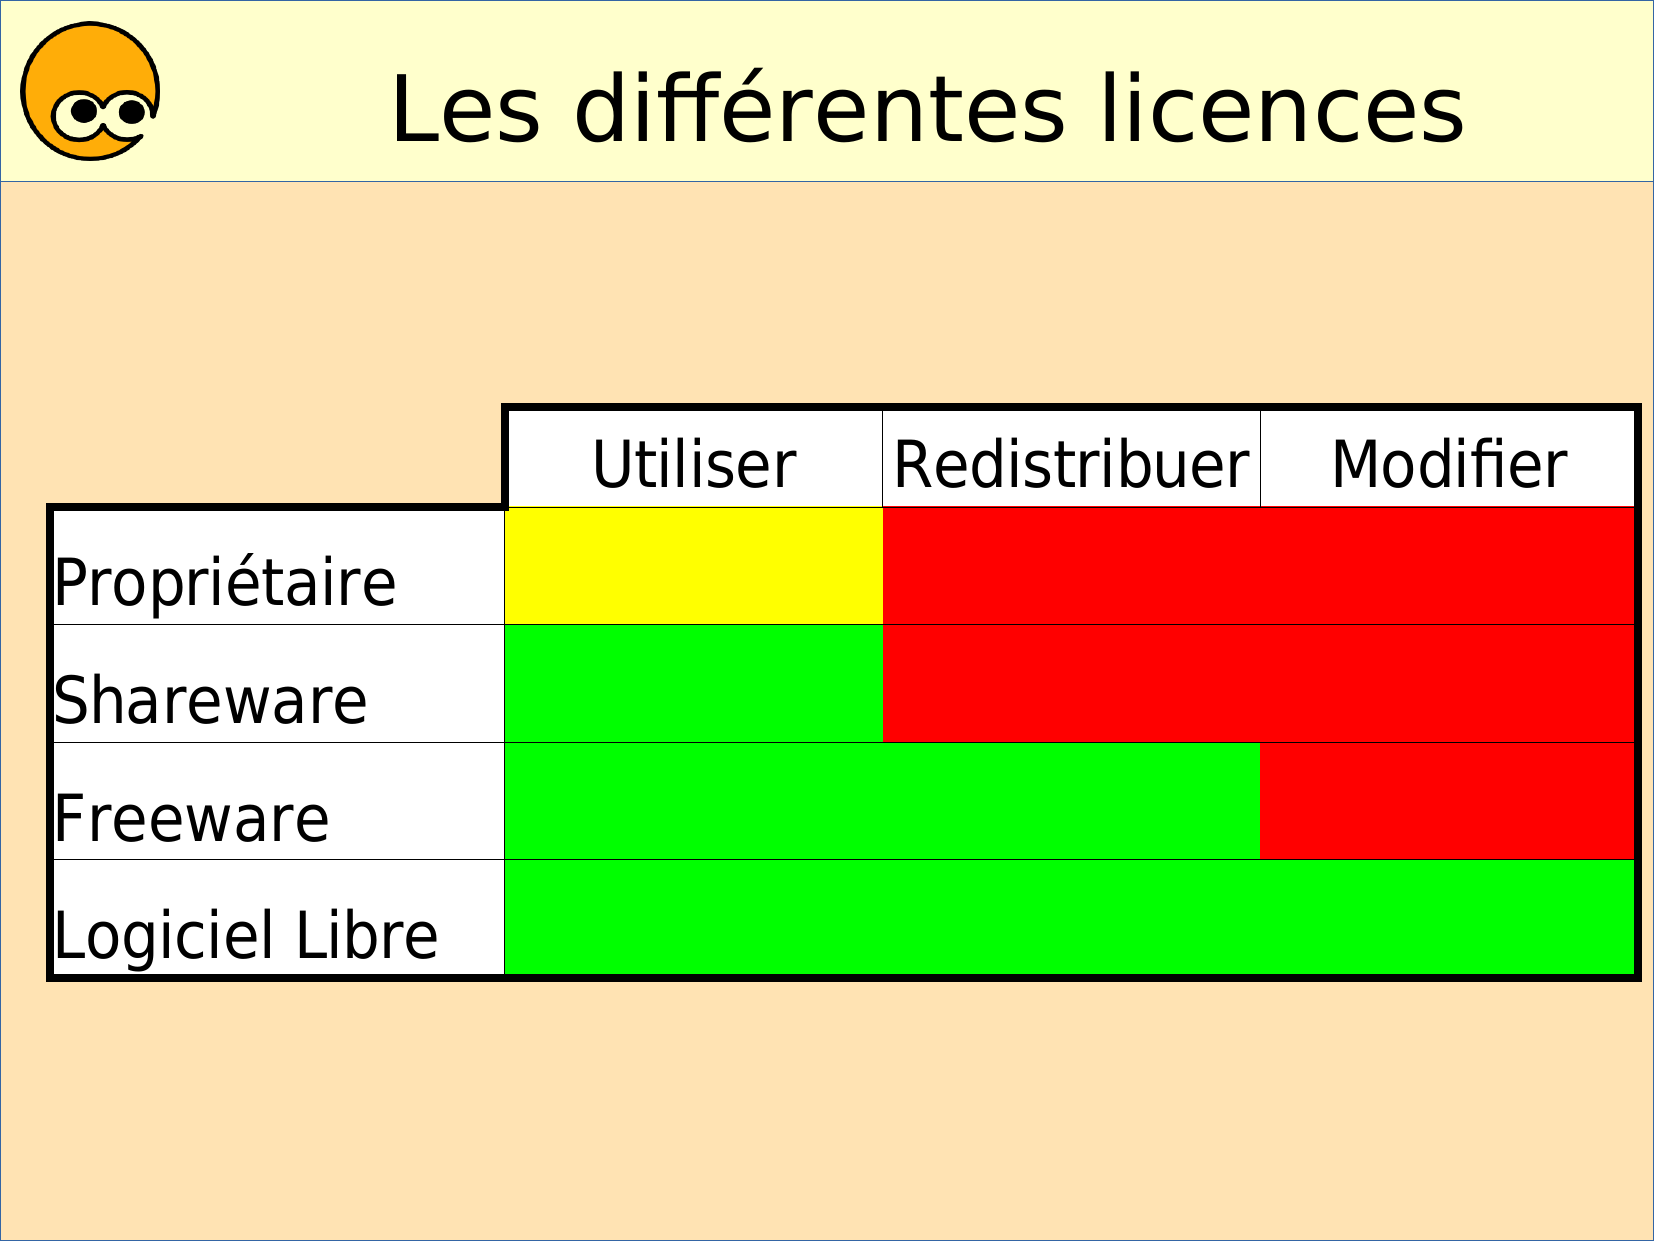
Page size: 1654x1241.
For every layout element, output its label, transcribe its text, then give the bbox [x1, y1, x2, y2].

title Les différentes licences [287, 49, 1571, 170]
chart [43, 400, 1645, 1086]
picture [20, 21, 160, 161]
